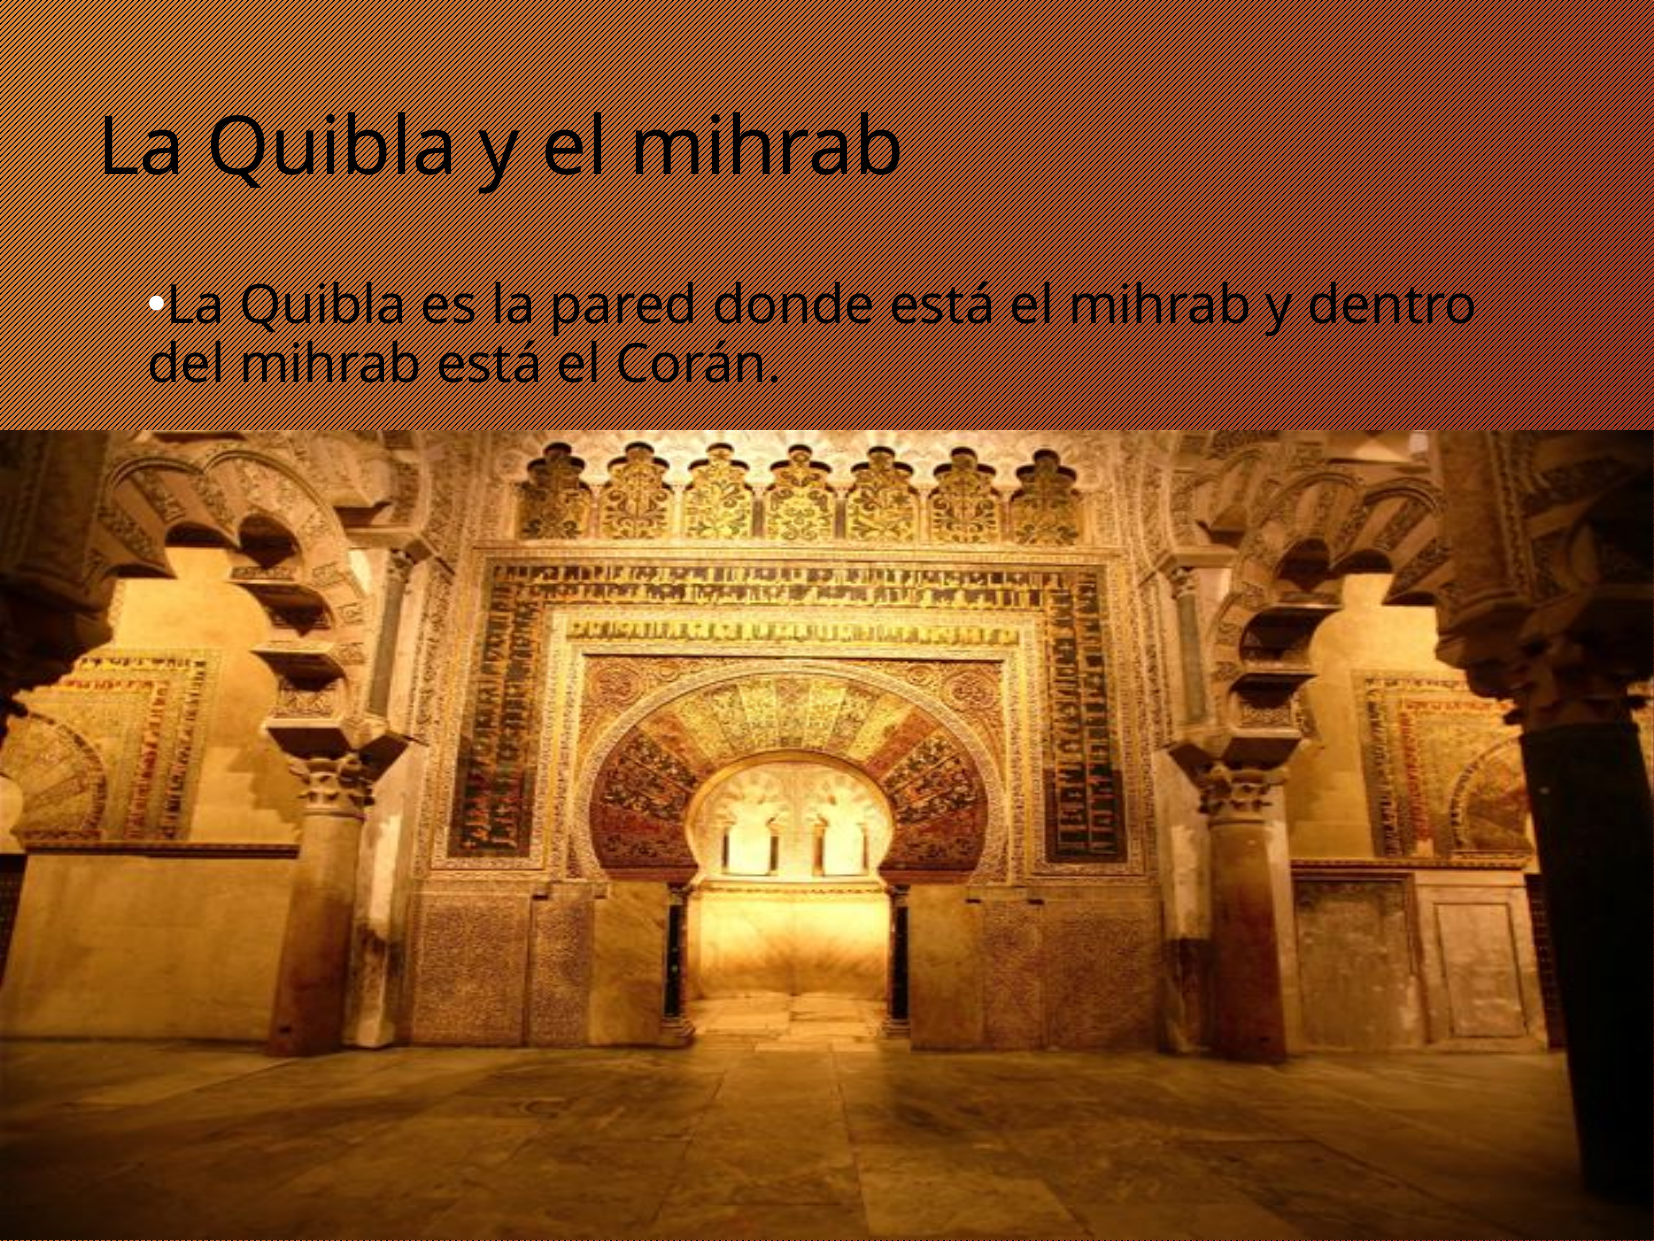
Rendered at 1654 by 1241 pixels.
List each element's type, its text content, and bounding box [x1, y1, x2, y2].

picture [0, 0, 1654, 1241]
text_box La Quibla es la pared donde está el mihrab y dentro del mihrab está el Corán. [147, 263, 1489, 430]
text_box La Quibla y el mihrab [82, 53, 1571, 246]
